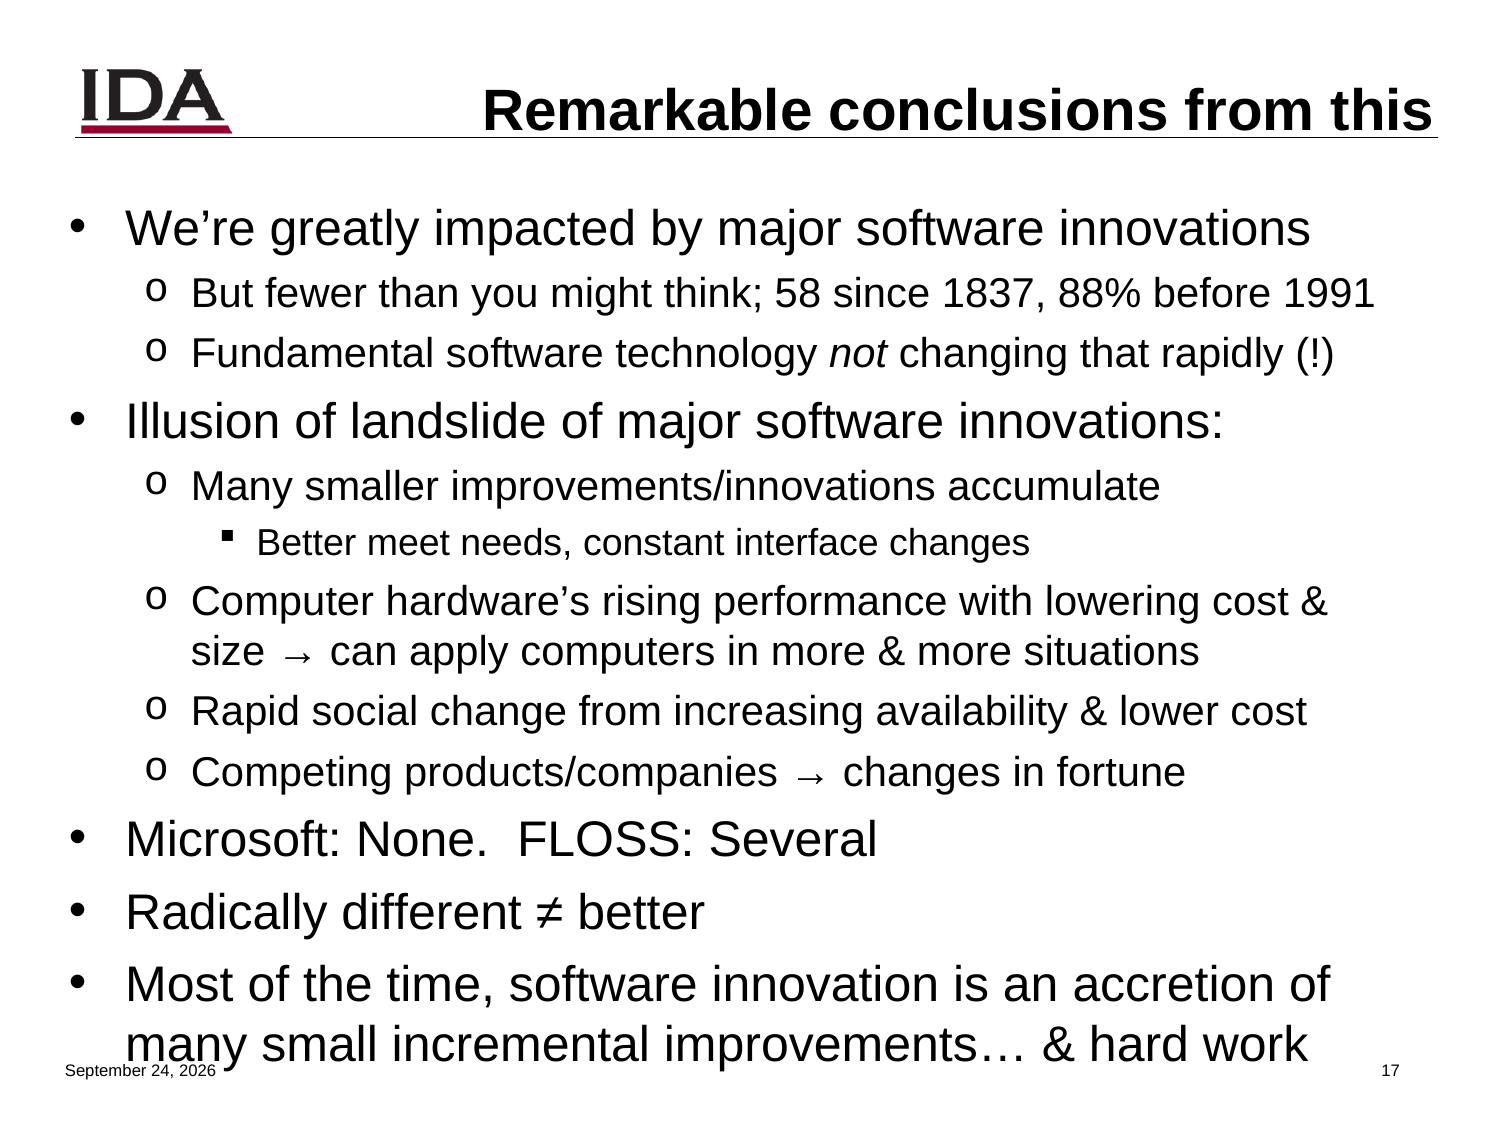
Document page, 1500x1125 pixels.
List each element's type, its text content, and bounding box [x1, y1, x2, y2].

text_box November 9, 2011 [49, 1012, 363, 1088]
title Remarkable conclusions from this [425, 63, 1450, 150]
picture [77, 65, 233, 138]
text_box <number> [1102, 1012, 1415, 1088]
list We’re greatly impacted by major software innovations But fewer than you might think; 58 since 1837, 88% before 1991 Fundamental software technology not changing that rapidly (!) Illusion of landslide of major software innovations: Many smaller improvements/innovations accumulate Better meet needs, constant interface changes Computer hardware’s rising performance with lowering cost & size → can apply computers in more & more situations Rapid social change from increasing availability & lower cost Competing products/companies → changes in fortune Microsoft: None. FLOSS: Several Radically different ≠ better Most of the time, software innovation is an accretion of many small incremental improvements… & hard work [53, 187, 1401, 1080]
